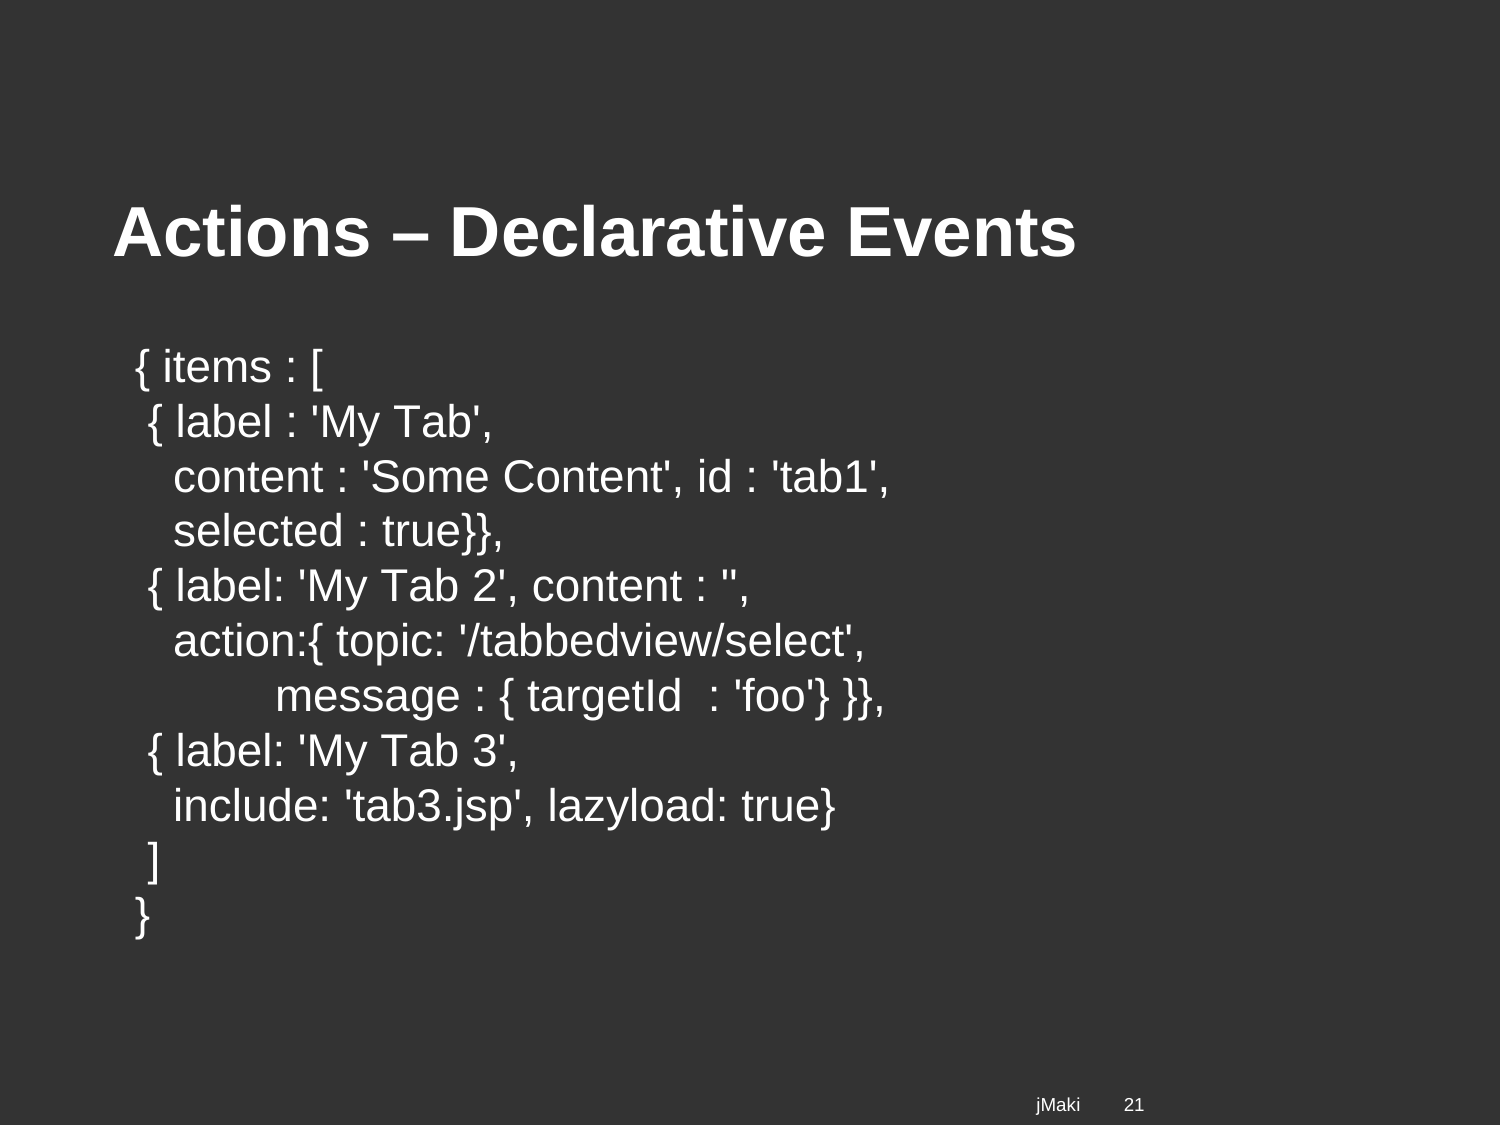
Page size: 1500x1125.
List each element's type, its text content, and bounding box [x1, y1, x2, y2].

text_box { items : [ { label : 'My Tab', content : 'Some Content', id : 'tab1', selected : true}}, { label: 'My Tab 2', content : '', action:{ topic: '/tabbedview/select', message : { targetId : 'foo'} }}, { label: 'My Tab 3', include: 'tab3.jsp', lazyload: true} ] } [134, 337, 1426, 941]
title Actions – Declarative Events [112, 119, 1417, 271]
